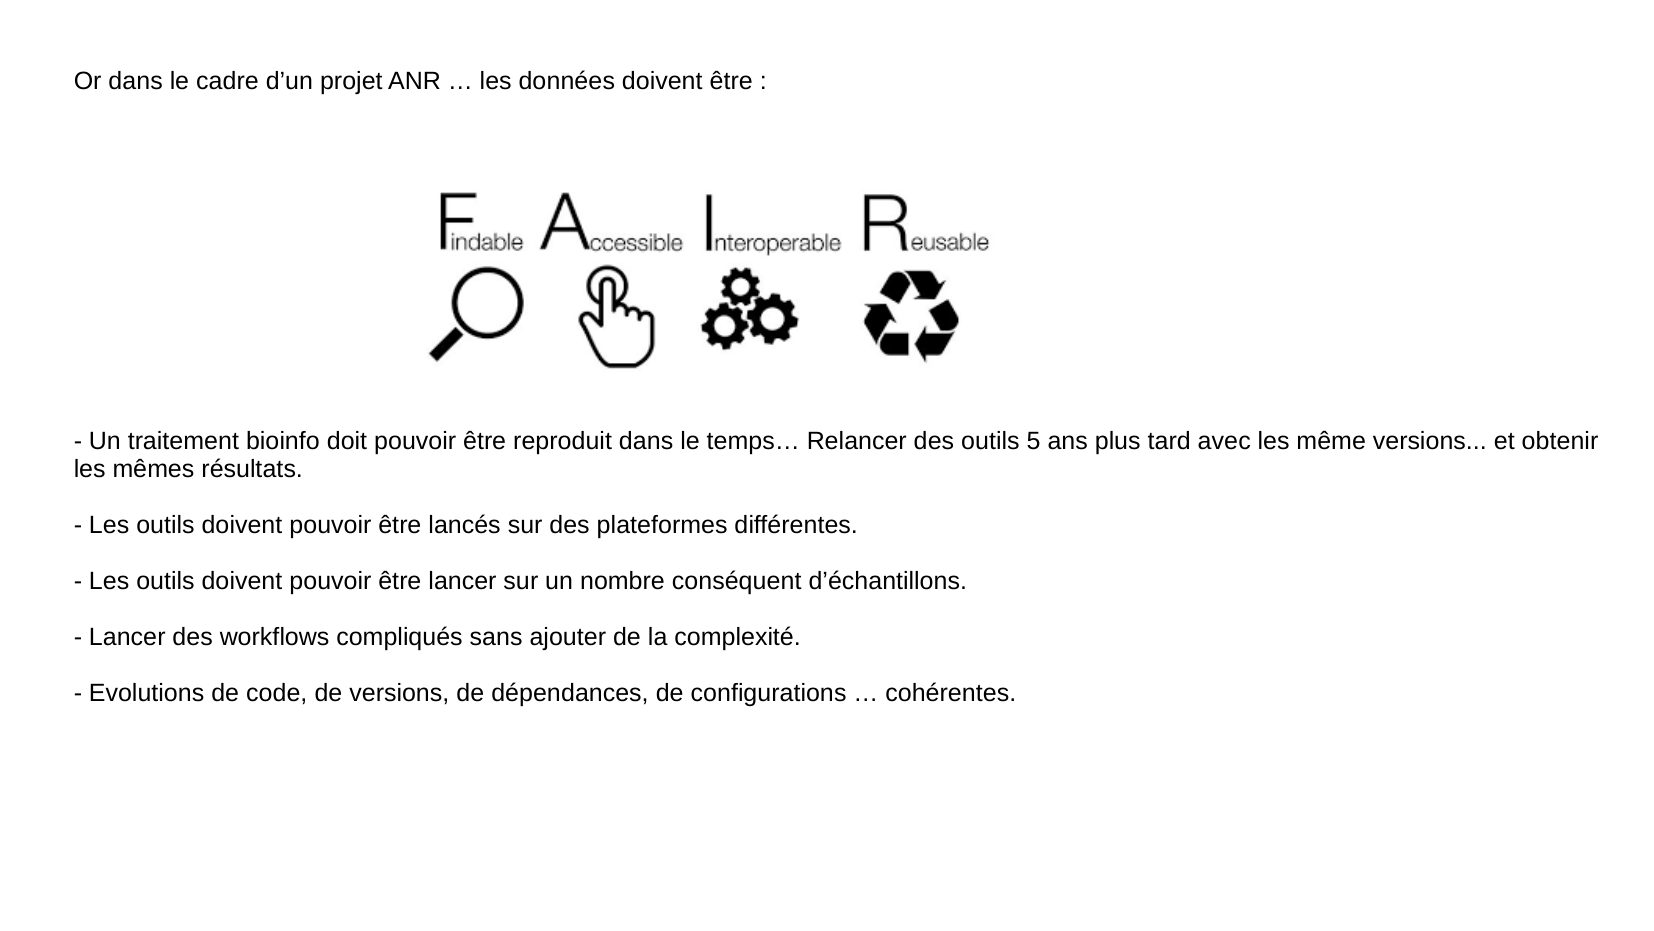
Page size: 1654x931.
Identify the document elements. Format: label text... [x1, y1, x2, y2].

text_box - Un traitement bioinfo doit pouvoir être reproduit dans le temps… Relancer des outils 5 ans plus tard avec les même versions... et obtenir les mêmes résultats. - Les outils doivent pouvoir être lancés sur des plateformes différentes. - Les outils doivent pouvoir être lancer sur un nombre conséquent d’échantillons. - Lancer des workflows compliqués sans ajouter de la complexité. - Evolutions de code, de versions, de dépendances, de configurations … cohérentes. [59, 419, 1625, 715]
text_box Or dans le cadre d’un projet ANR … les données doivent être : [59, 59, 1447, 242]
picture [402, 242, 1004, 384]
